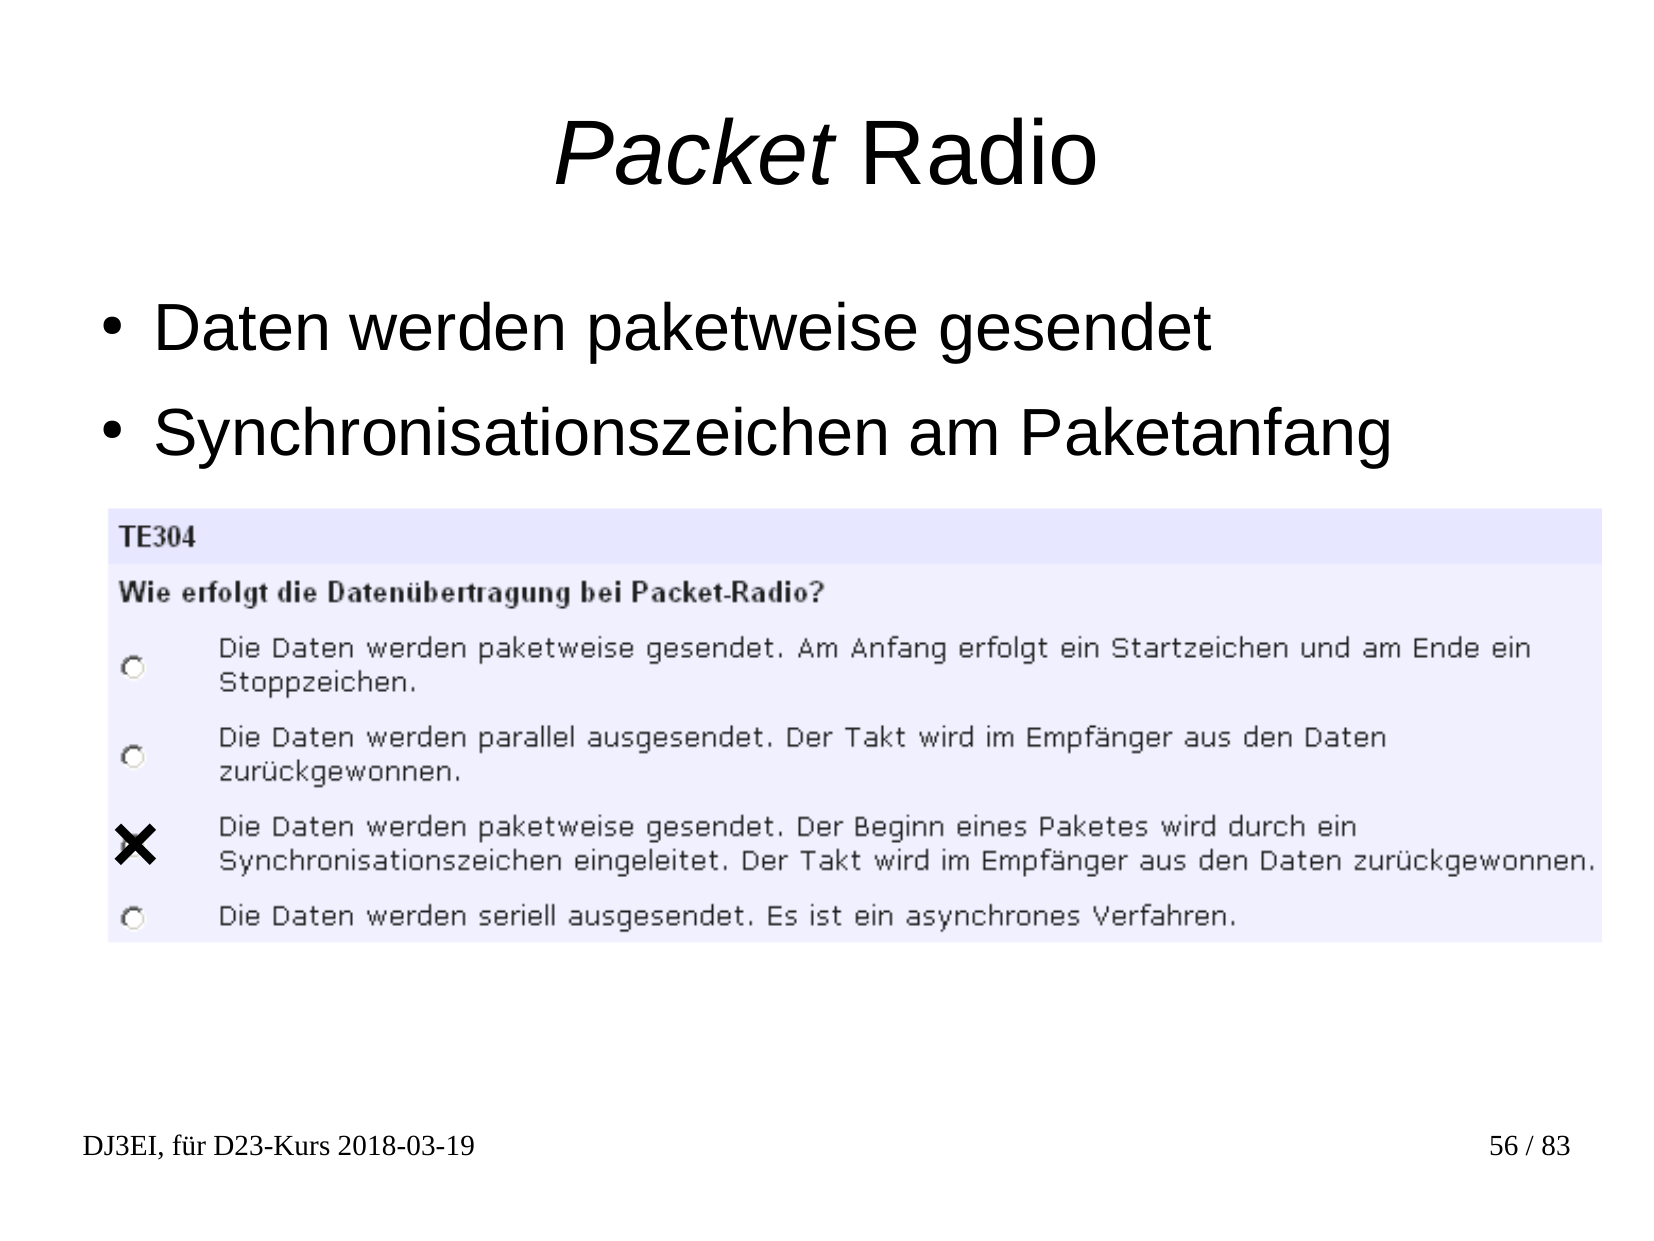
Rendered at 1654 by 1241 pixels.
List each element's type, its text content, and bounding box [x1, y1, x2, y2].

list Daten werden paketweise gesendet Synchronisationszeichen am Paketanfang [82, 290, 1571, 520]
title Packet Radio [82, 49, 1571, 257]
picture [96, 507, 1602, 945]
text_box × [96, 789, 159, 898]
